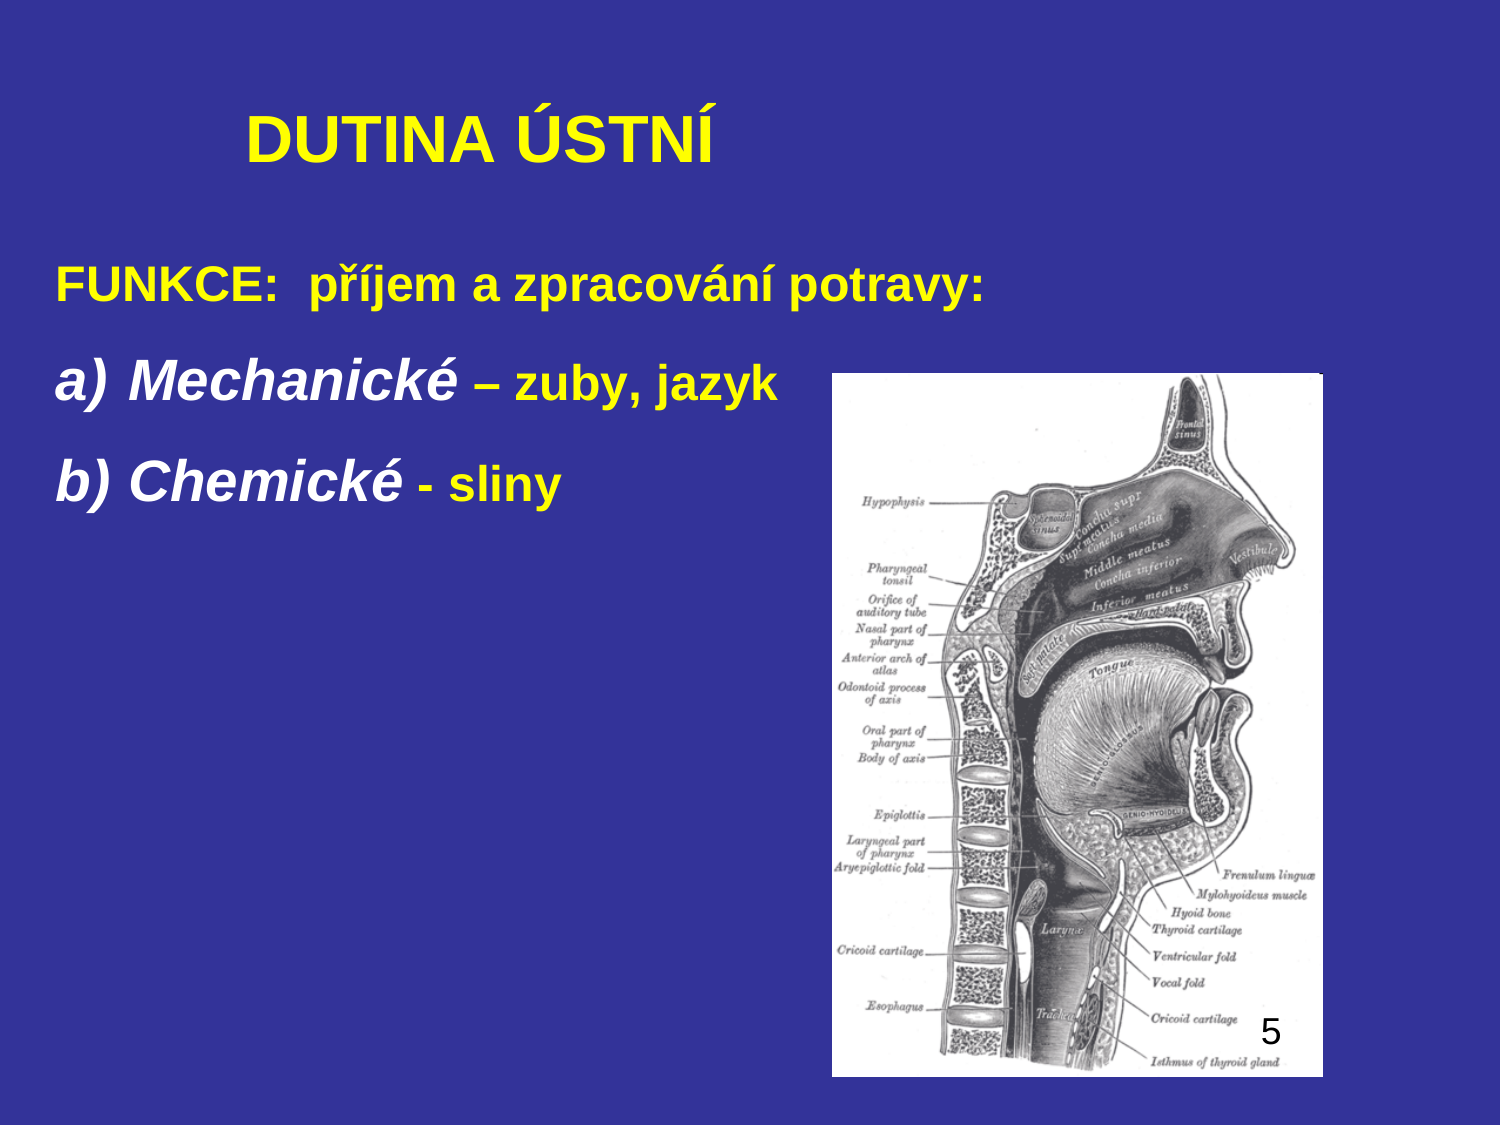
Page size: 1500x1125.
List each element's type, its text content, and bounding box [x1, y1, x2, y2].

text_box 5 [1246, 999, 1318, 1060]
picture [832, 373, 1323, 1077]
text_box FUNKCE: příjem a zpracování potravy: Mechanické – zuby, jazyk Chemické - sliny [41, 243, 1199, 522]
text_box DUTINA ÚSTNÍ [230, 88, 1070, 184]
